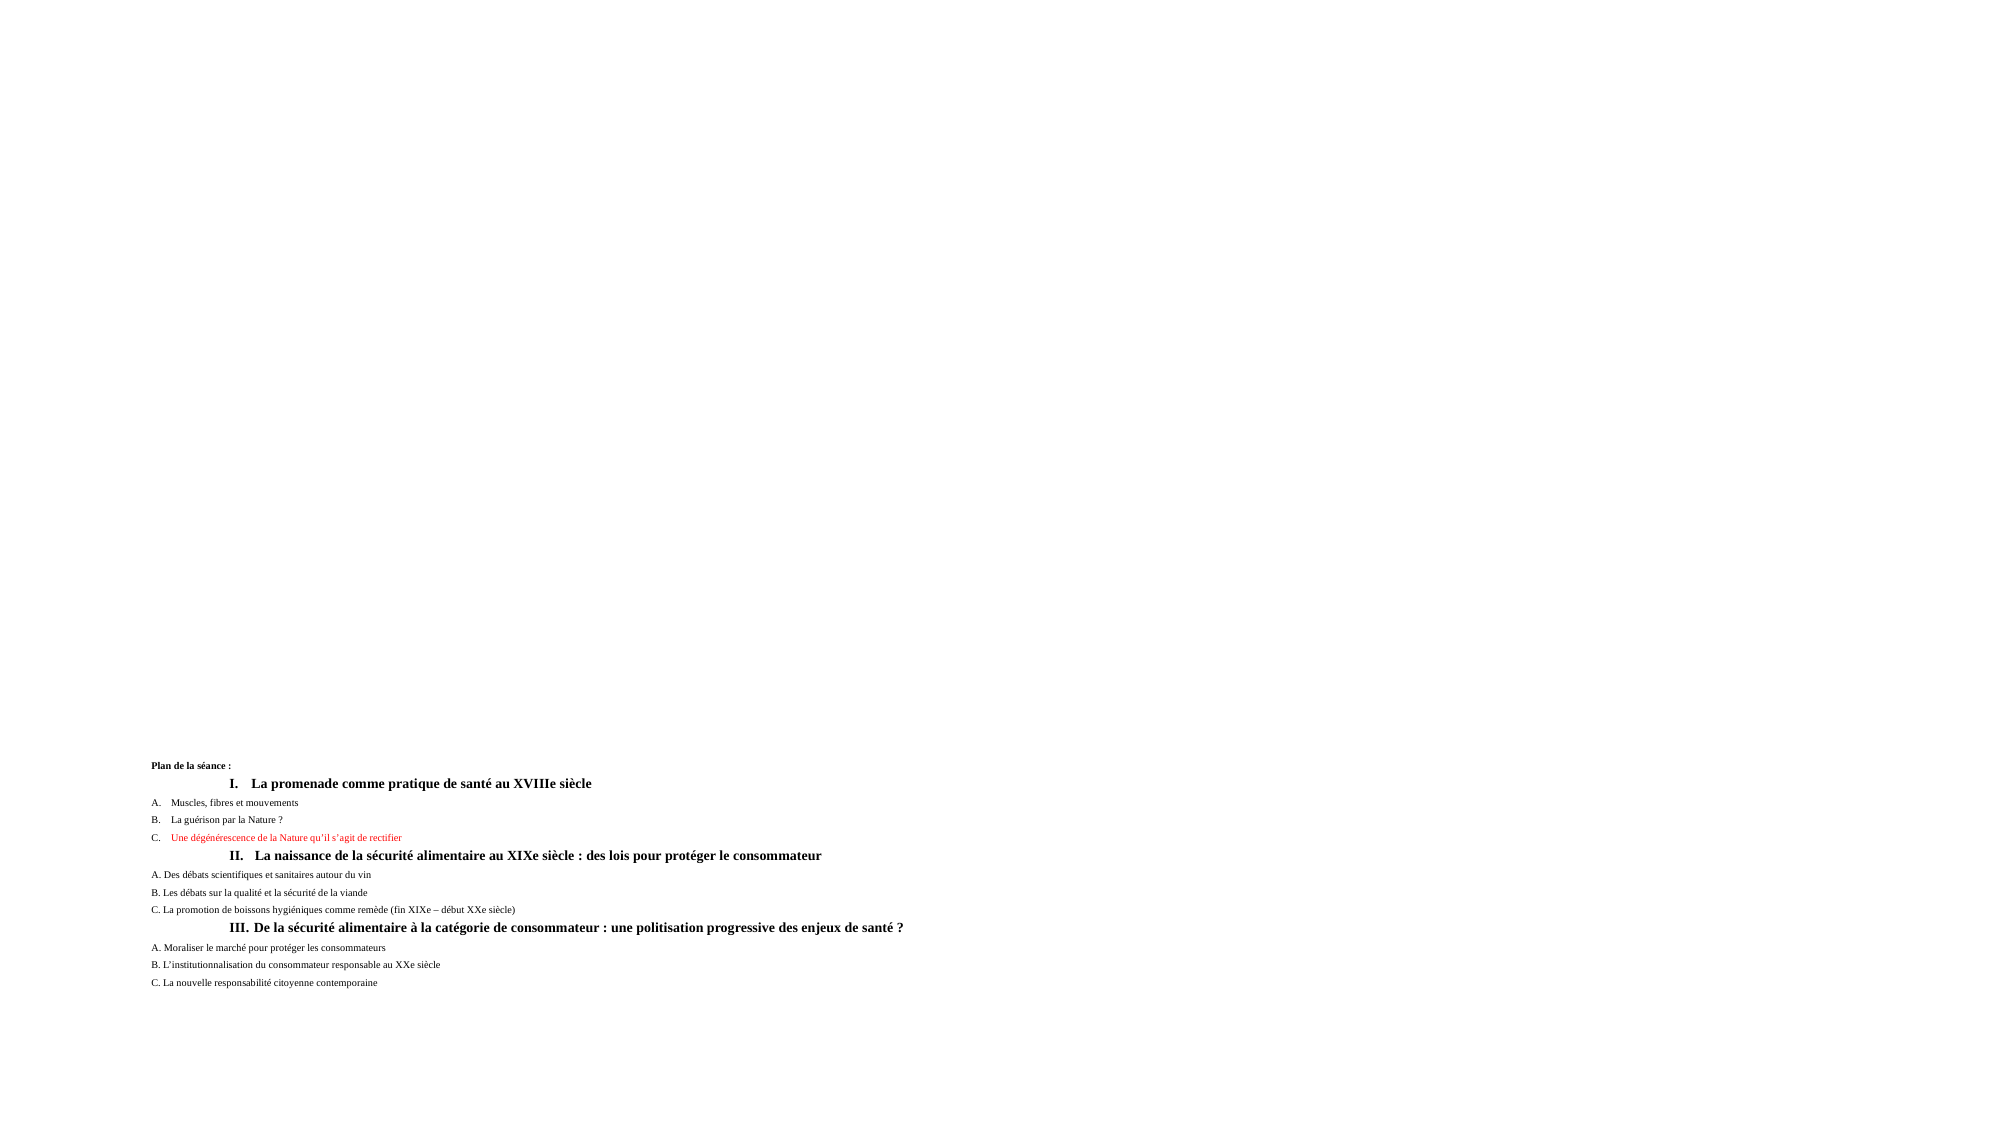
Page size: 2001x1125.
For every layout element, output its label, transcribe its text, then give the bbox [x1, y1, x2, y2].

list Plan de la séance : La promenade comme pratique de santé au XVIIIe siècle Muscles, fibres et mouvements La guérison par la Nature ? Une dégénérescence de la Nature qu’il s’agit de rectifier La naissance de la sécurité alimentaire au XIXe siècle : des lois pour protéger le consommateur A. Des débats scientifiques et sanitaires autour du vin B. Les débats sur la qualité et la sécurité de la viande C. La promotion de boissons hygiéniques comme remède (fin XIXe – début XXe siècle) De la sécurité alimentaire à la catégorie de consommateur : une politisation progressive des enjeux de santé ? A. Moraliser le marché pour protéger les consommateurs B. L’institutionnalisation du consommateur responsable au XXe siècle C. La nouvelle responsabilité citoyenne contemporaine [28, 29, 1972, 1096]
